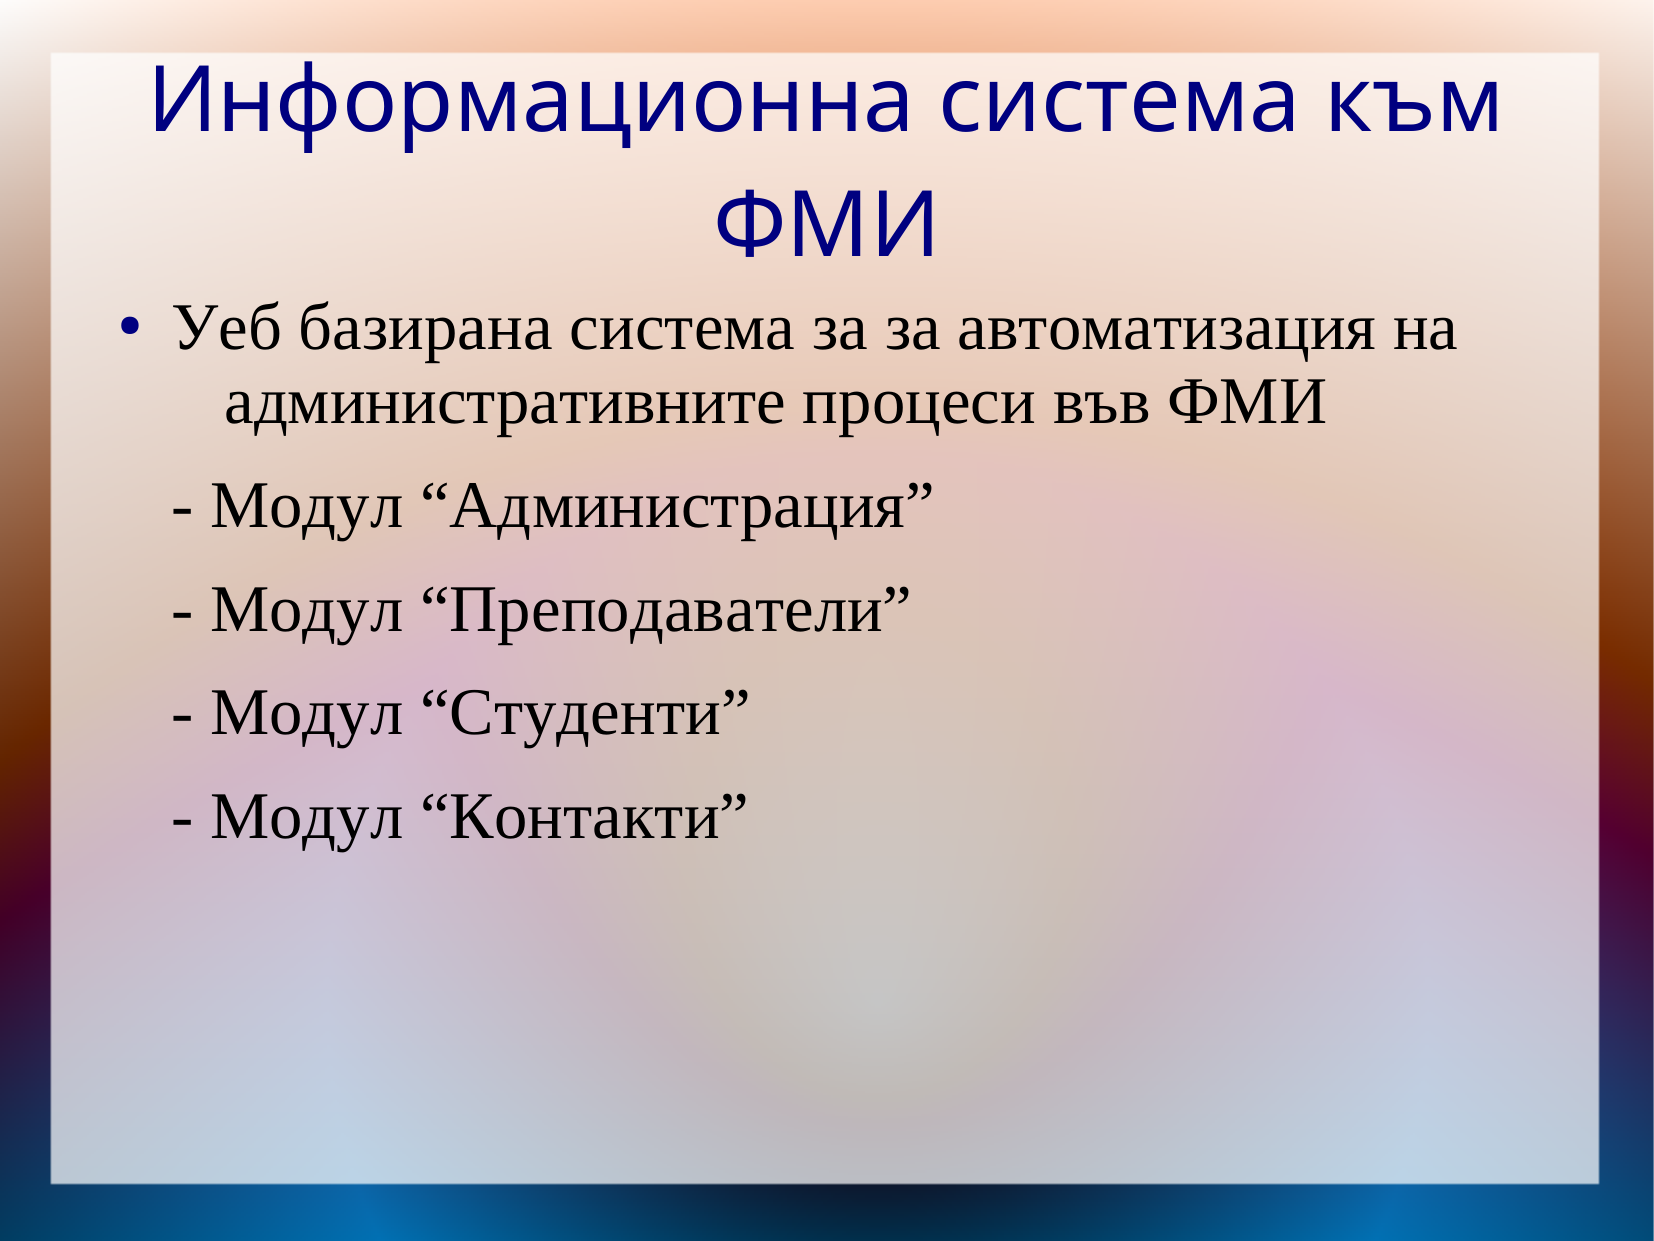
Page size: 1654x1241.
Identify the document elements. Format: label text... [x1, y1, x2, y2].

list Уеб базирана система за за автоматизация на административните процеси във ФМИ - Модул “Администрация” - Модул “Преподаватели” - Модул “Студенти” - Модул “Контакти” [82, 290, 1571, 1034]
title Информационна система към ФМИ [82, 31, 1571, 287]
picture [0, 0, 1654, 1241]
